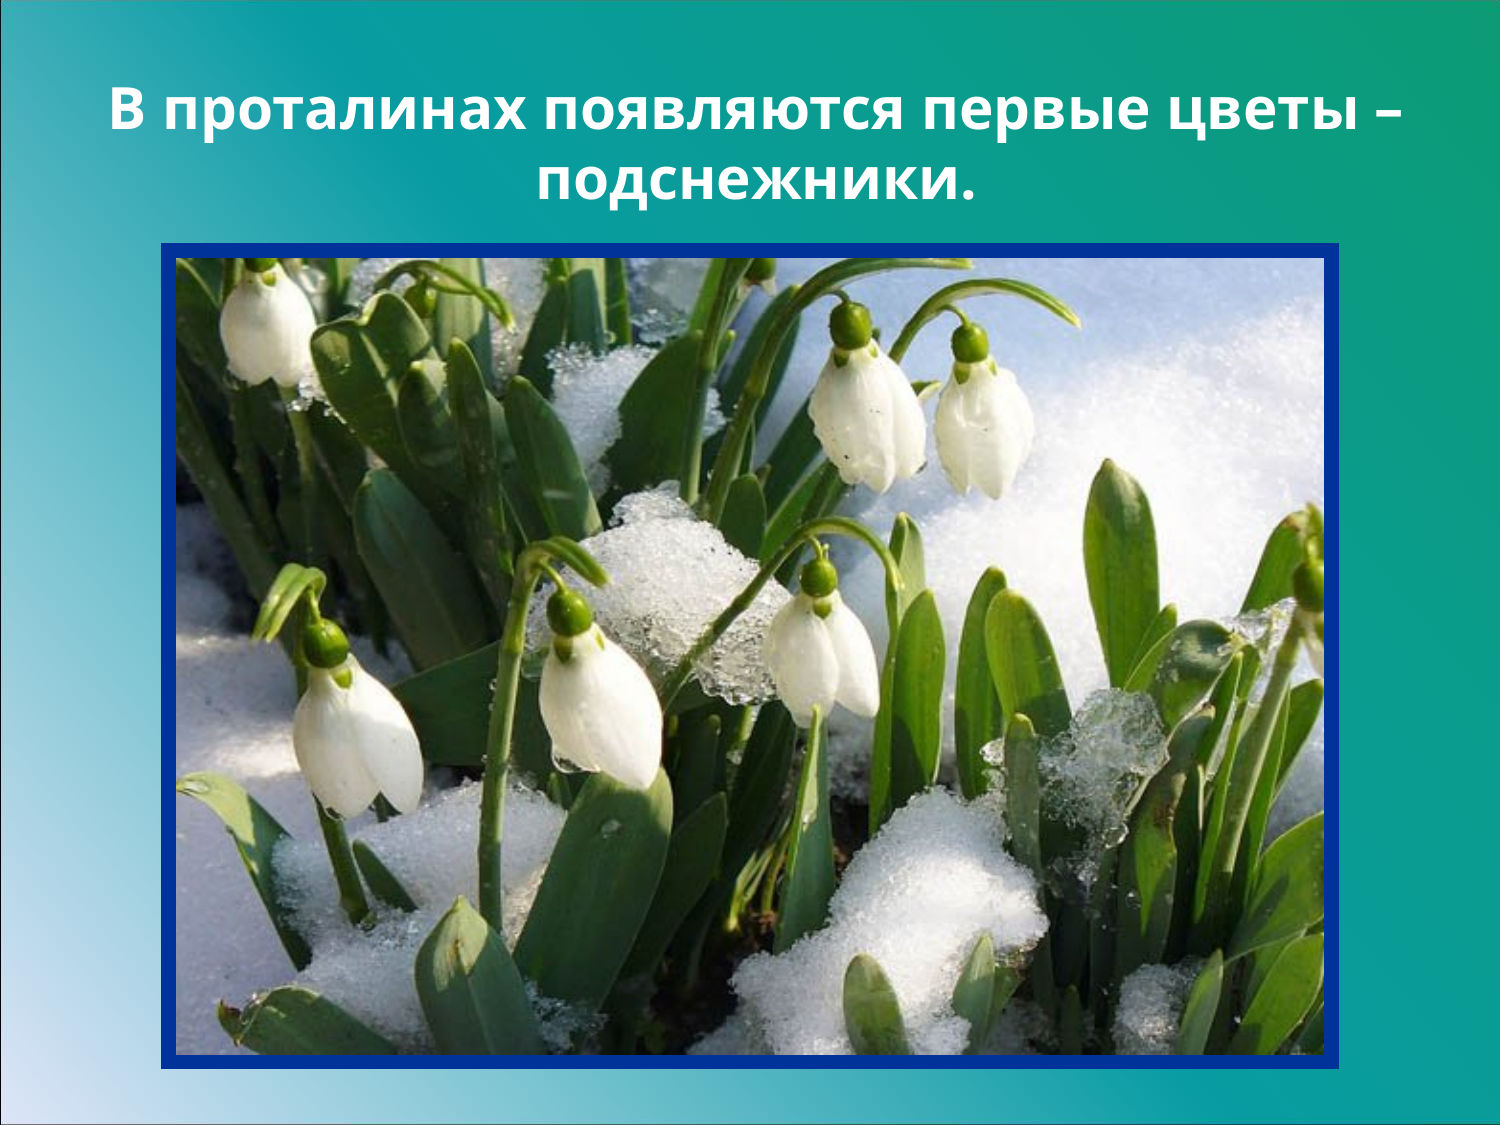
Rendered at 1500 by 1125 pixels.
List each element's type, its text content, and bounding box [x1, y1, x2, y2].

title В проталинах появляются первые цветы – подснежники. [75, 46, 1438, 211]
picture [175, 257, 1325, 1055]
